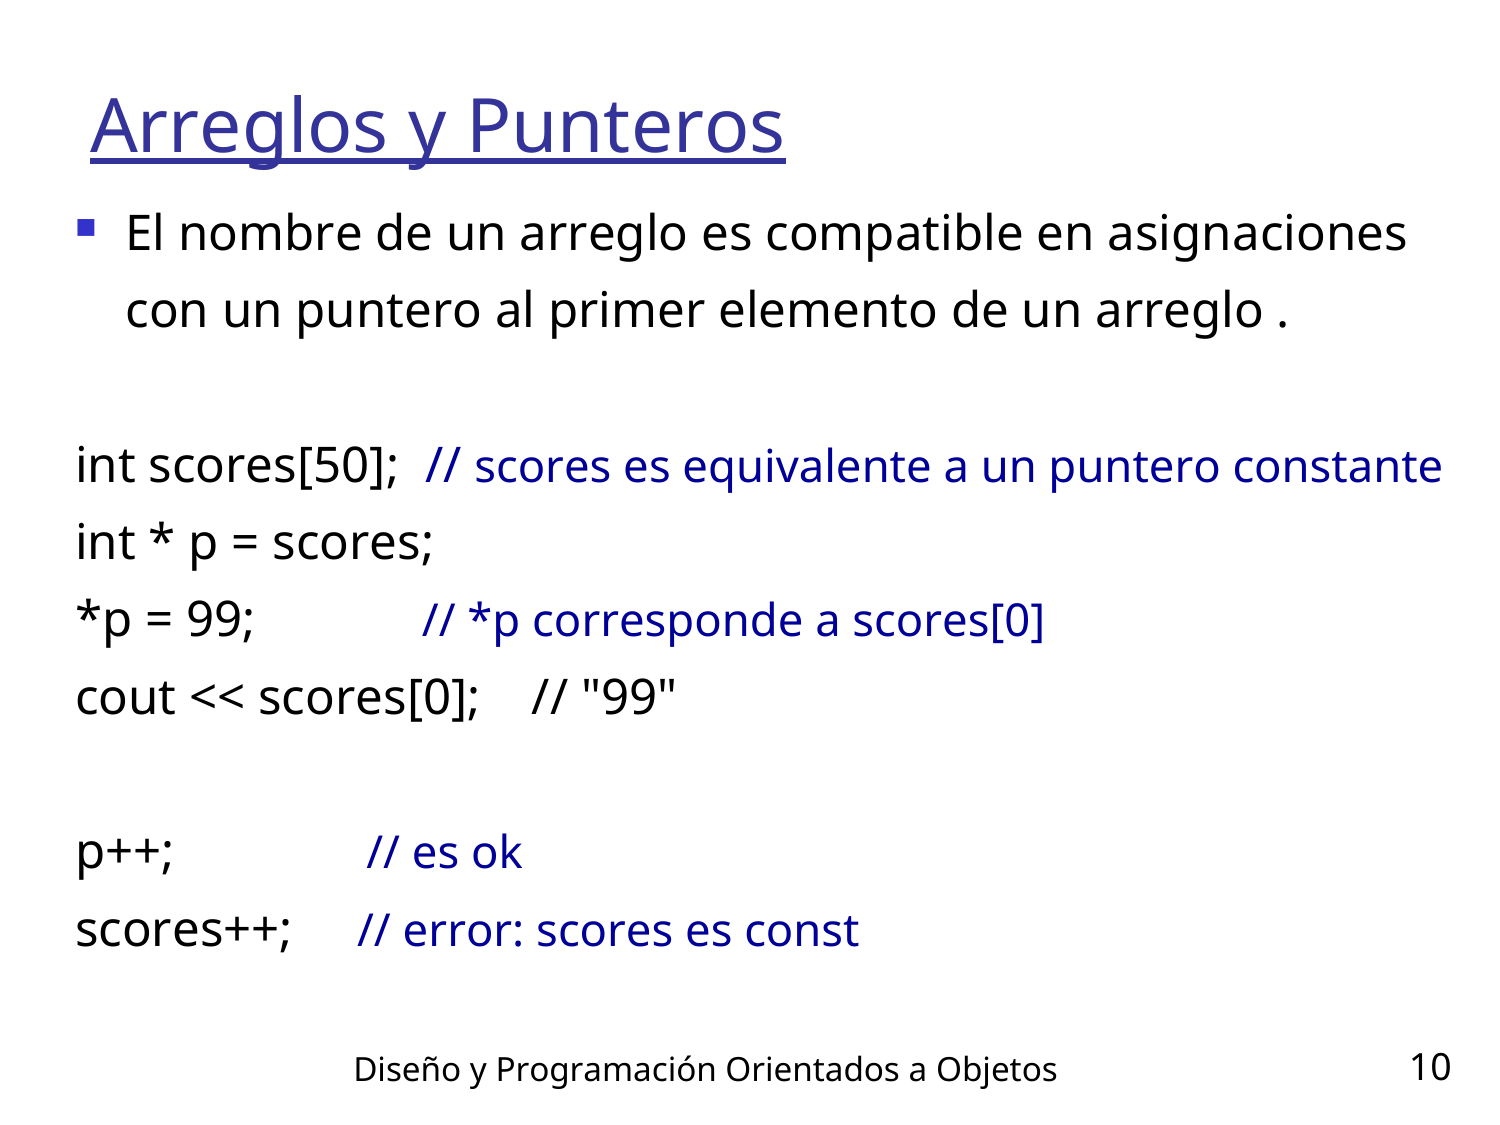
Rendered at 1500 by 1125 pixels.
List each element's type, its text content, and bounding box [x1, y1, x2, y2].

list El nombre de un arreglo es compatible en asignaciones con un puntero al primer elemento de un arreglo . int scores[50]; // scores es equivalente a un puntero constante int * p = scores; *p = 99; // *p corresponde a scores[0] cout << scores[0]; // "99" p++; // es ok scores++; // error: scores es const [75, 187, 1462, 993]
title Arreglos y Punteros [75, 19, 1466, 182]
